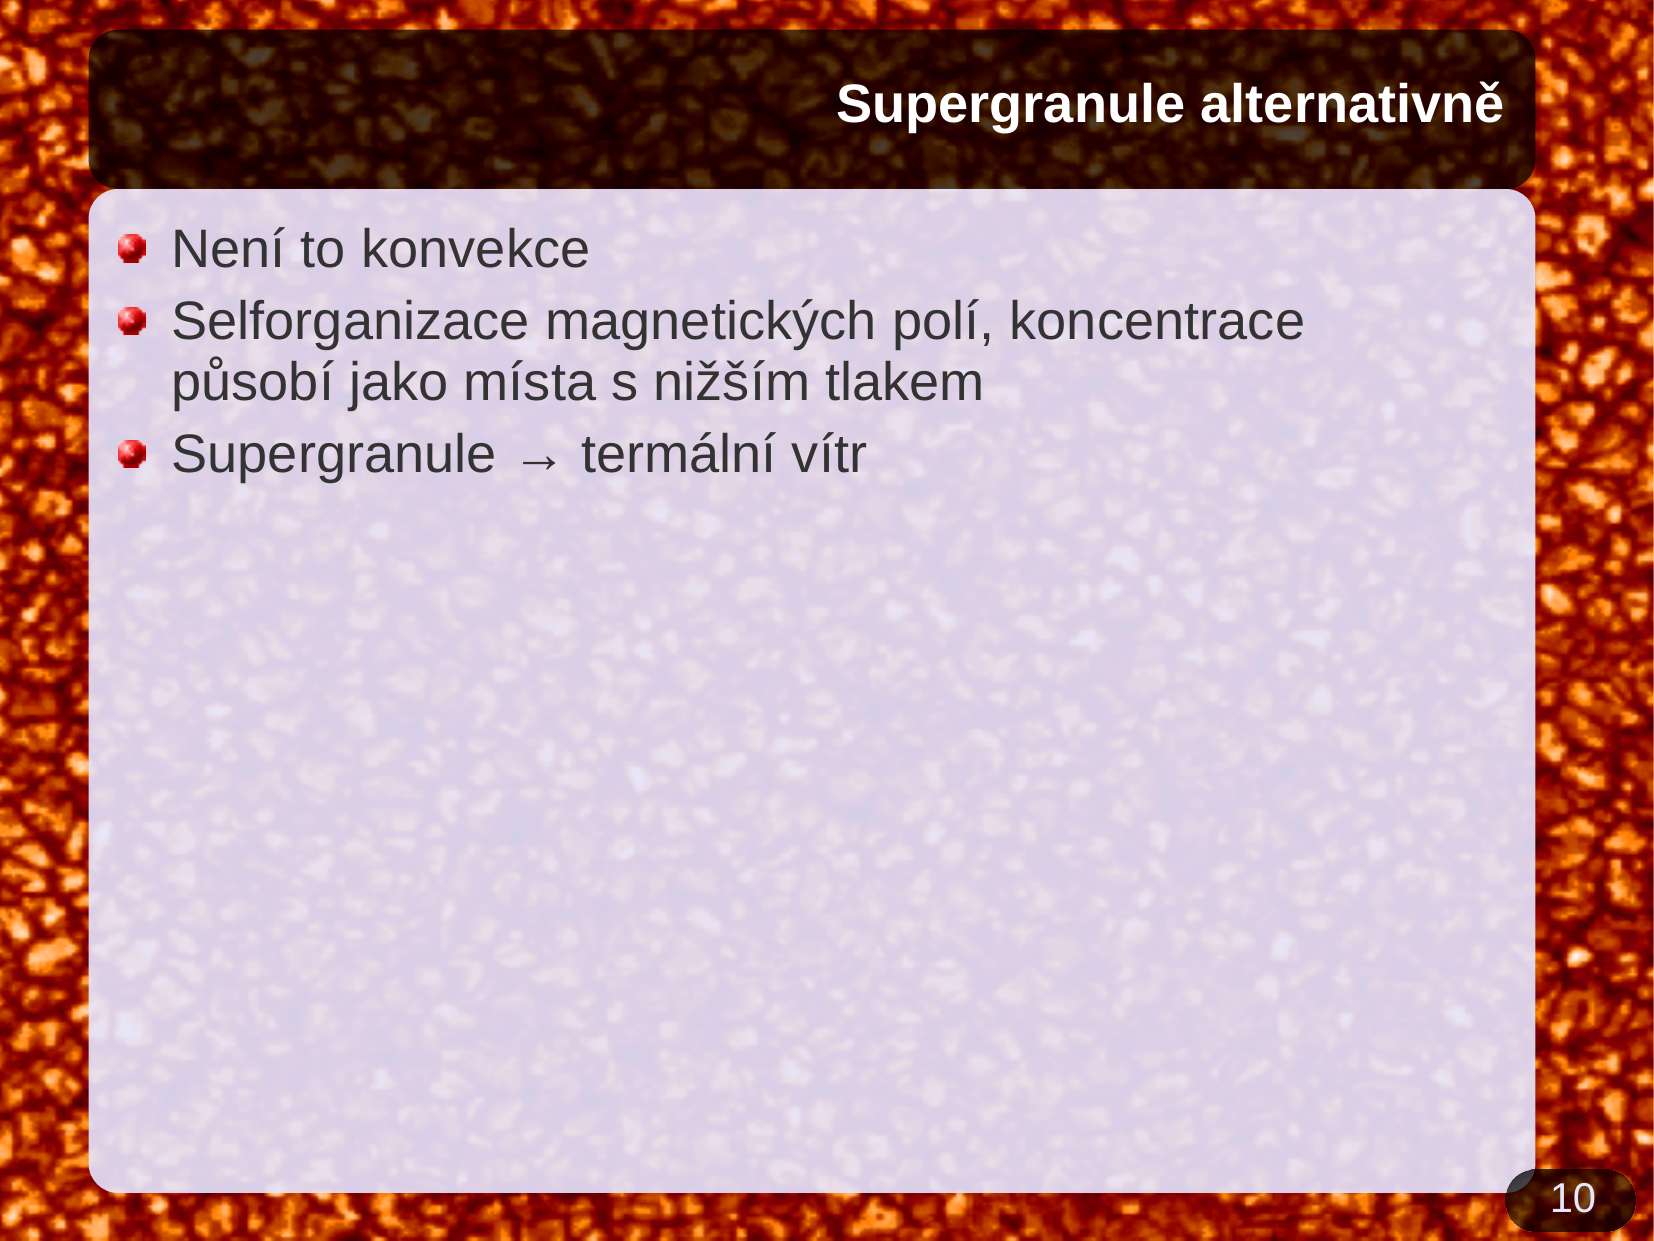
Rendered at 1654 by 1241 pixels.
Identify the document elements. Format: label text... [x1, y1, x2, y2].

picture [0, 0, 1654, 1241]
list Není to konvekce Selforganizace magnetických polí, koncentrace působí jako místa s nižším tlakem Supergranule → termální vítr [118, 218, 1477, 1164]
title Supergranule alternativně [118, 59, 1506, 148]
